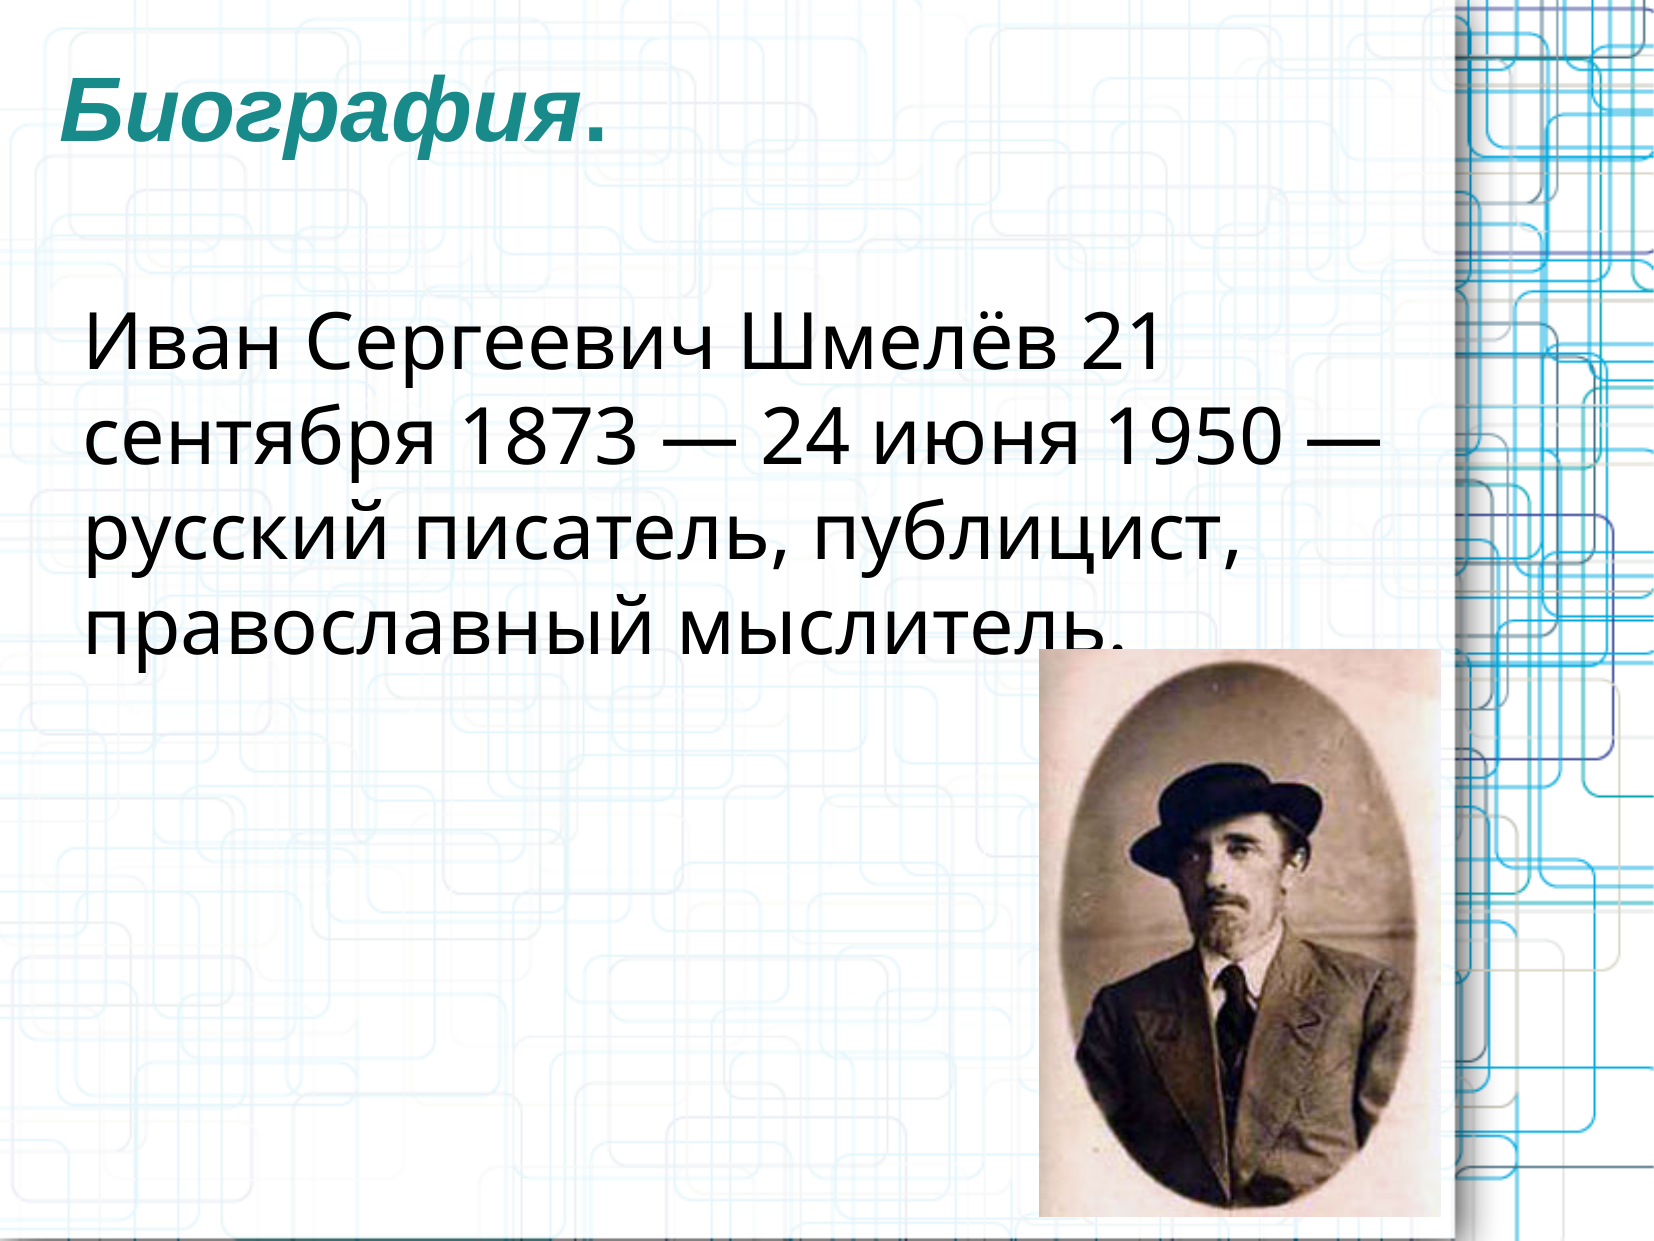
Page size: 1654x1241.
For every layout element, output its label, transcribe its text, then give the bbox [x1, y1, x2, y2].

picture [1039, 649, 1441, 1217]
title Биография. [59, 49, 1418, 257]
list Иван Сергеевич Шмелёв 21 сентября 1873 — 24 июня 1950 —русский писатель, публицист, православный мыслитель. [82, 290, 1418, 1109]
